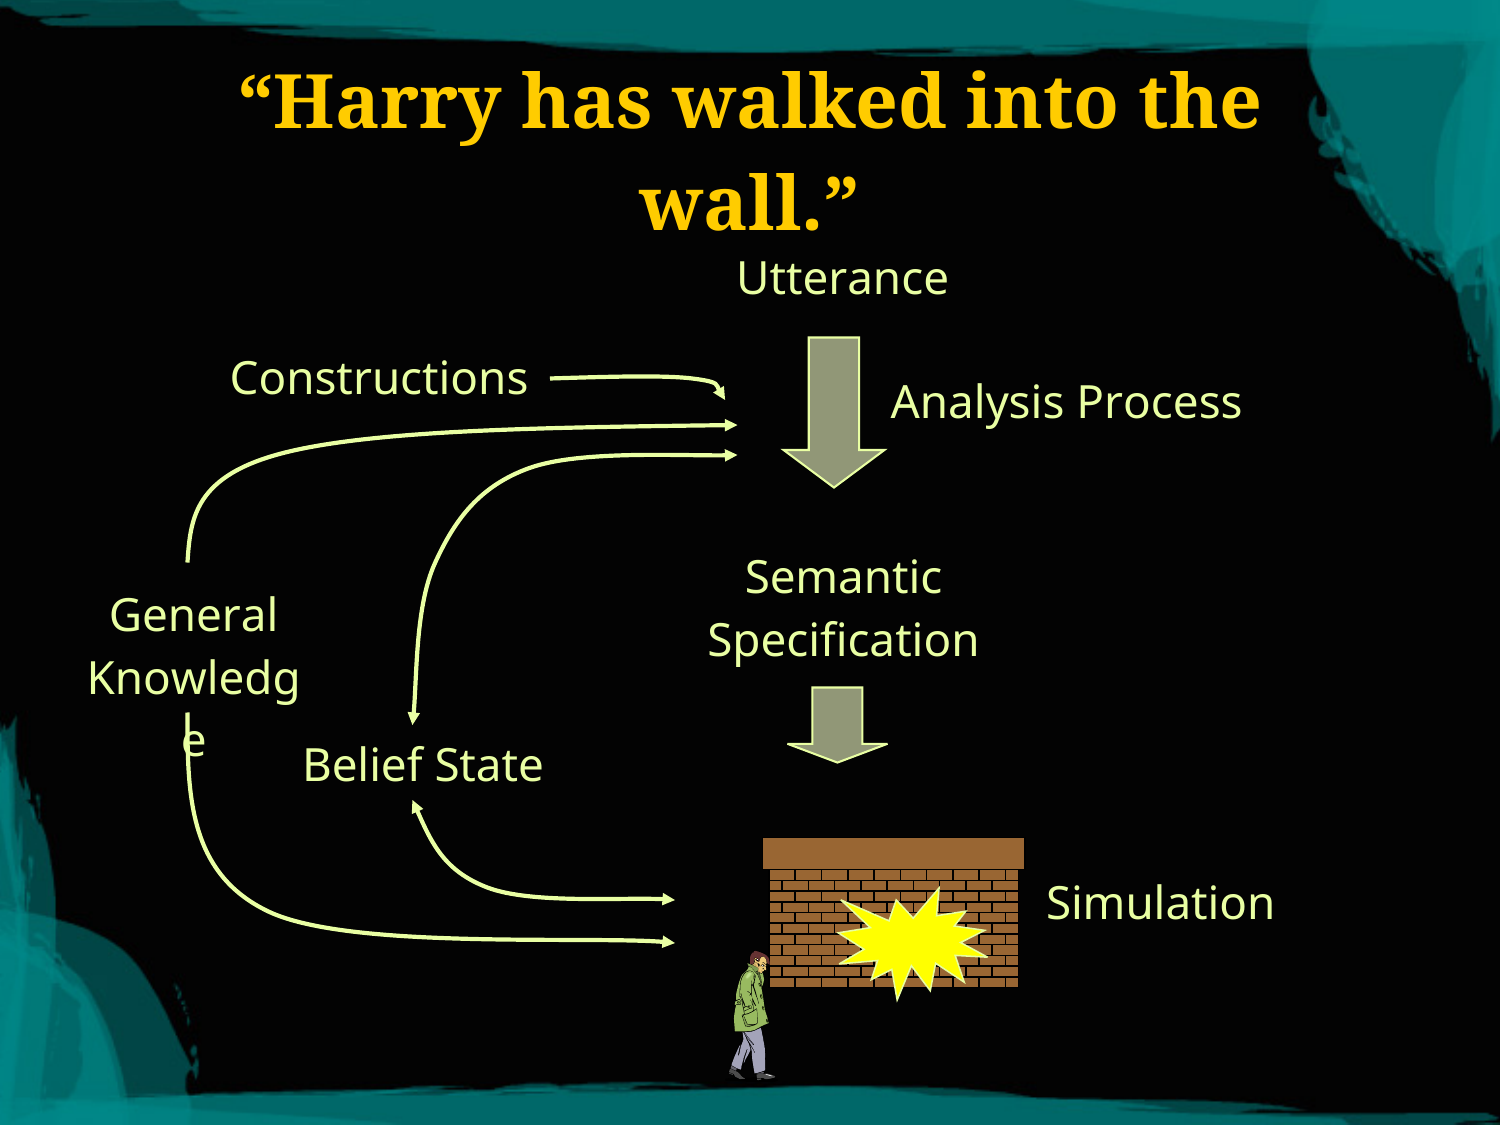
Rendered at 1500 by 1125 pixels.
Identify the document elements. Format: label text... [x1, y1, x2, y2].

text_box Semantic Specification [687, 537, 1000, 678]
text_box [762, 837, 1026, 1000]
text_box Constructions [214, 337, 544, 416]
text_box Simulation [1030, 862, 1291, 941]
text_box General Knowledge [62, 575, 325, 778]
title “Harry has walked into the wall.” [112, 62, 1388, 238]
text_box [783, 337, 885, 488]
text_box Belief State [286, 725, 560, 803]
text_box Utterance [721, 238, 965, 316]
picture [0, 0, 1500, 1125]
text_box [787, 687, 888, 763]
text_box Analysis Process [875, 362, 1259, 441]
